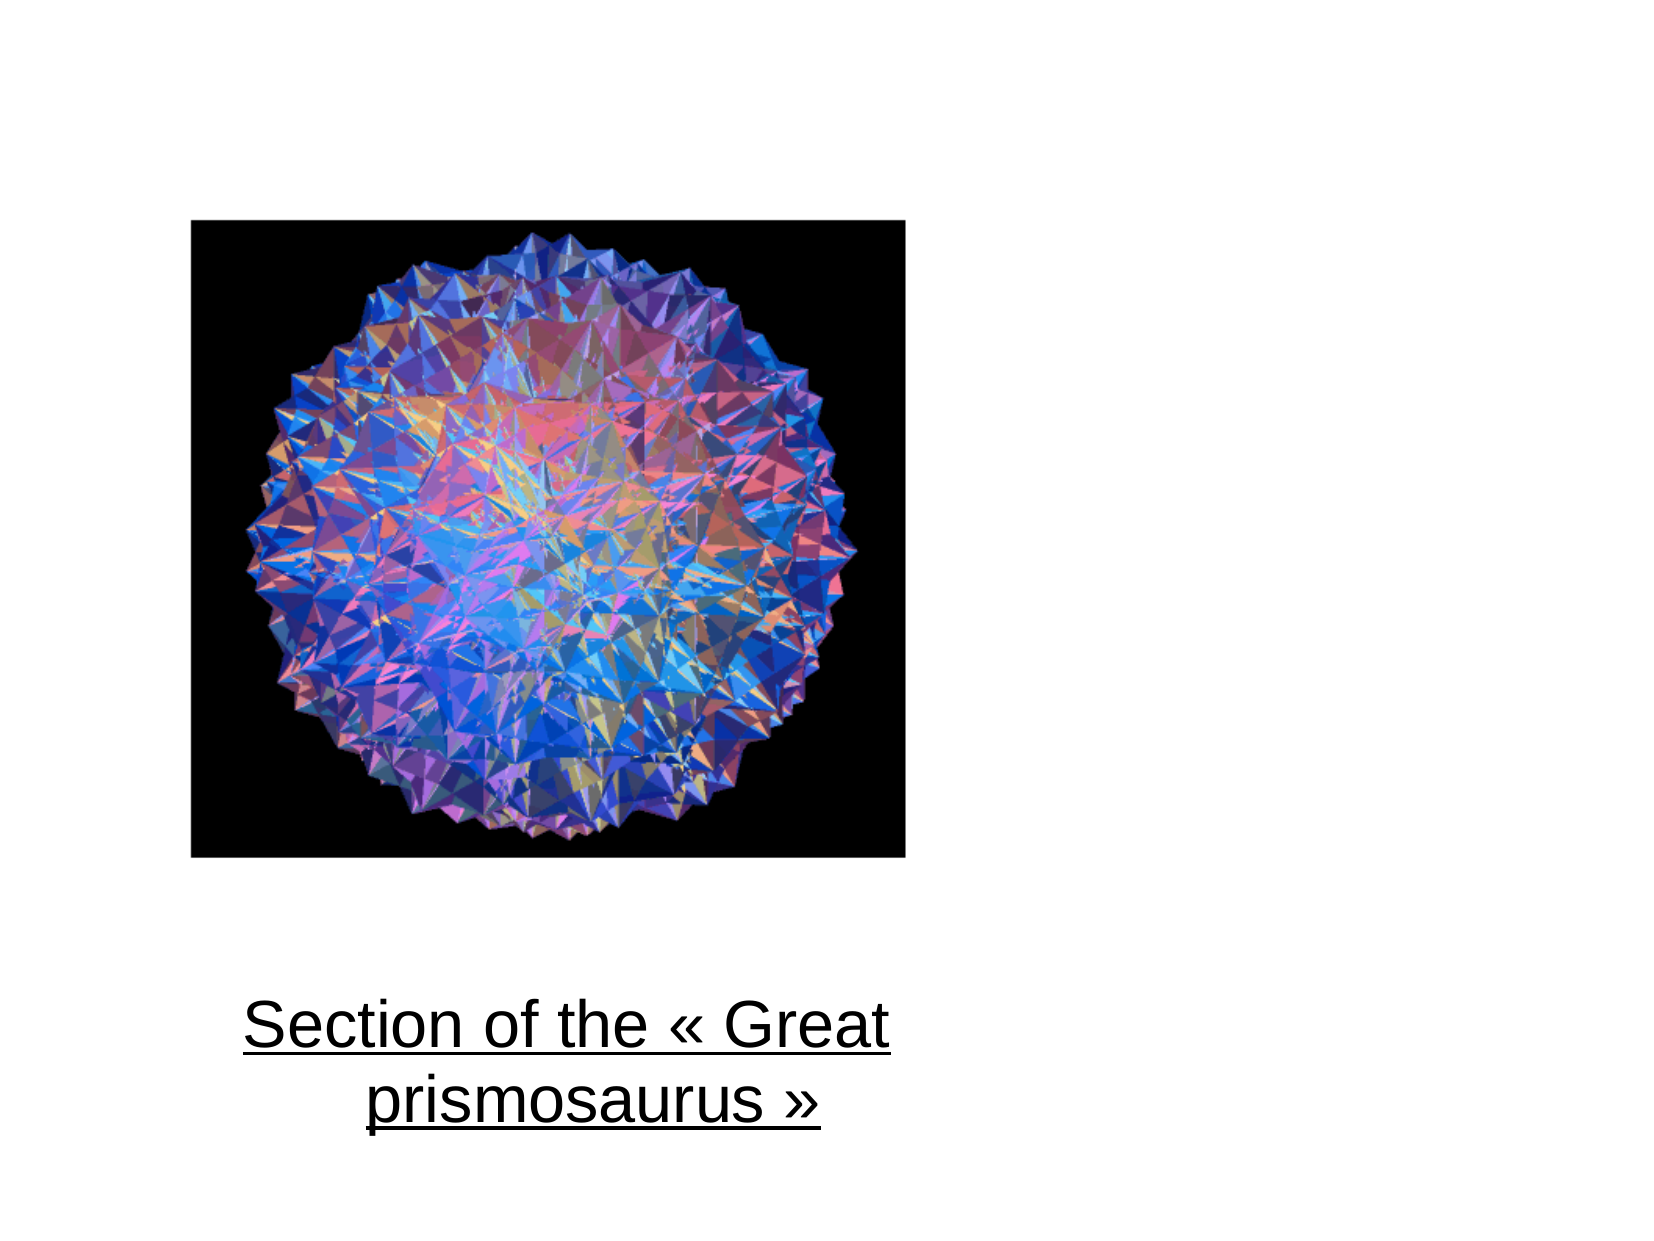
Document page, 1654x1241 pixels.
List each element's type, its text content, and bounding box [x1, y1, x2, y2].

picture [185, 211, 923, 869]
list Section of the « Great prismosaurus » [41, 987, 1075, 1137]
